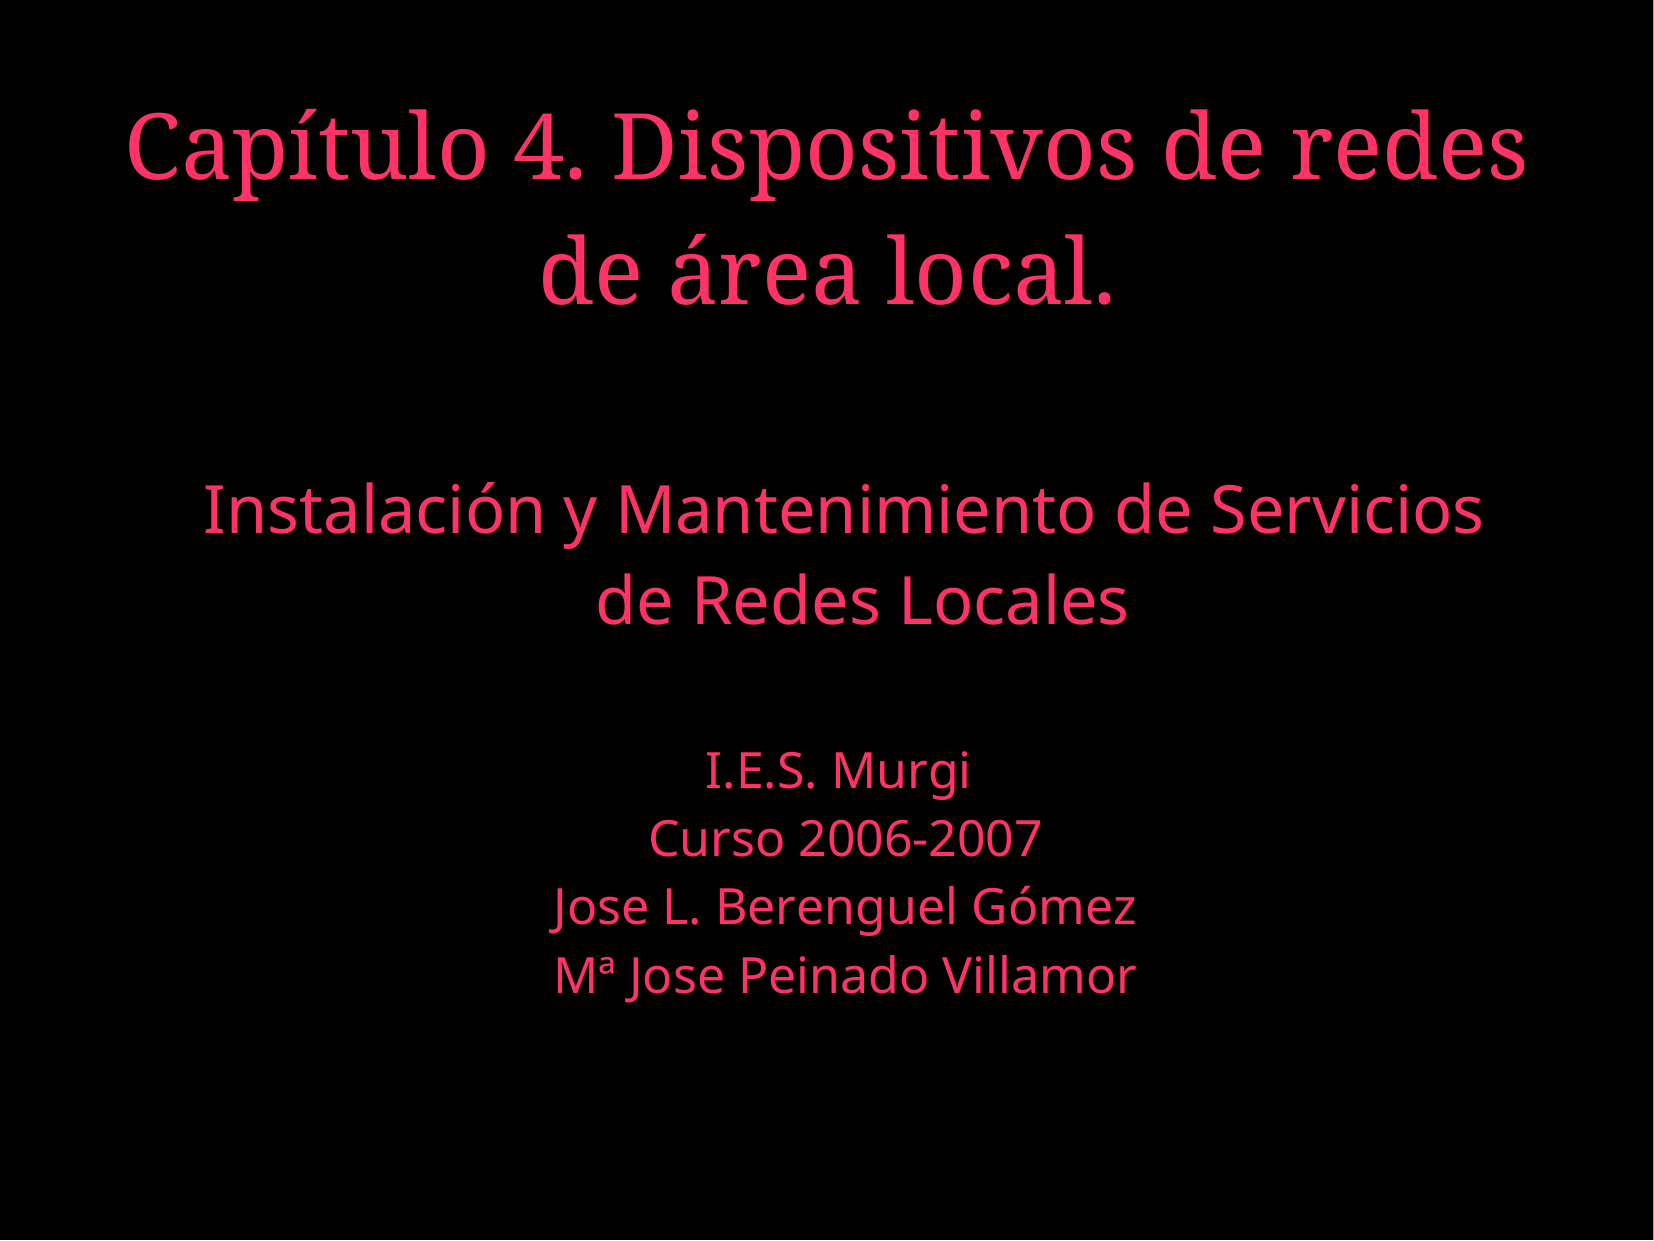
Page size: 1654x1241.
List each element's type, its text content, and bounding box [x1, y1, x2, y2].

title Capítulo 4. Dispositivos de redes de área local. [121, 82, 1534, 331]
subtitle Instalación y Mantenimiento de Servicios de Redes Locales I.E.S. Murgi Curso 2006-2007 Jose L. Berenguel Gómez Mª Jose Peinado Villamor [121, 344, 1534, 1127]
